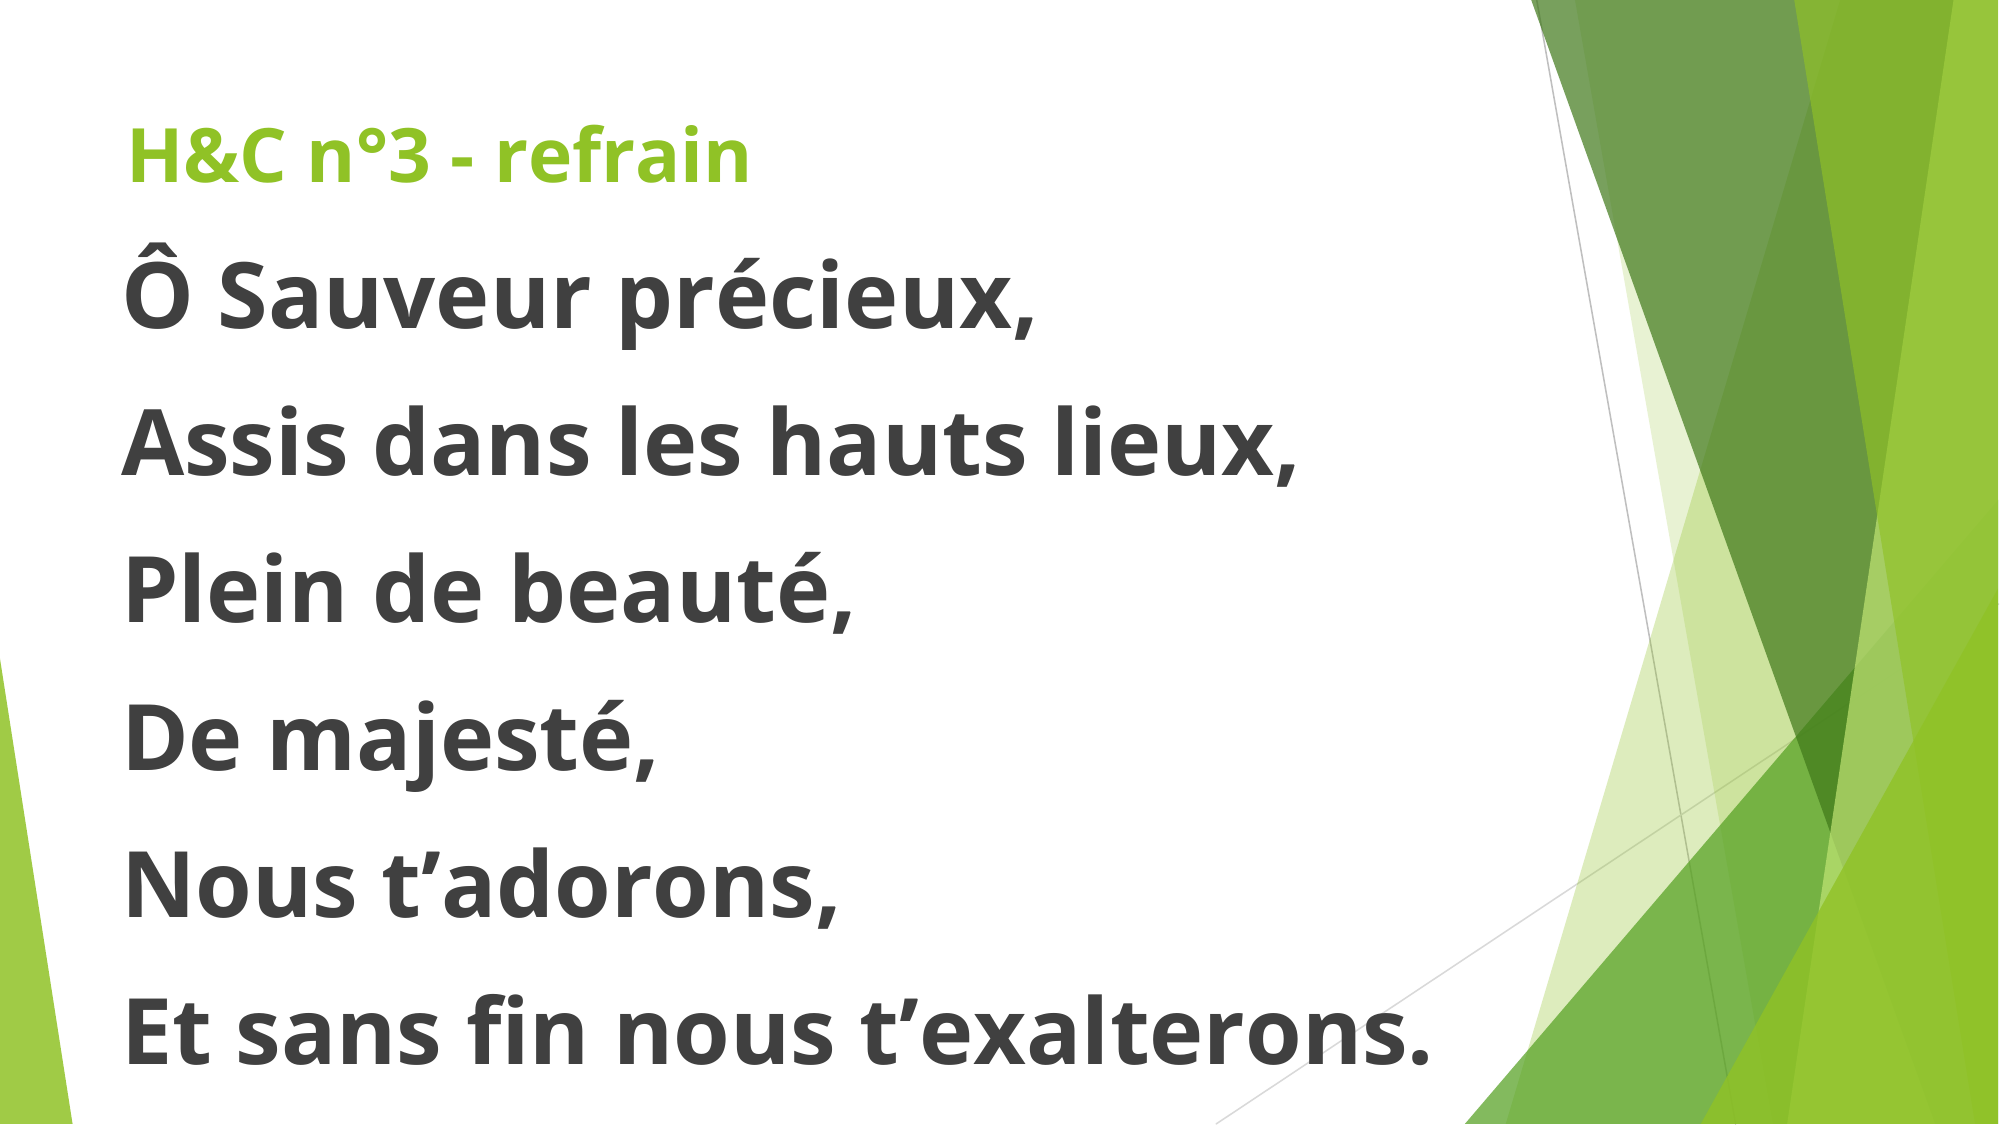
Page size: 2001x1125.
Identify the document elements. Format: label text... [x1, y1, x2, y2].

text_box Ô Sauveur précieux, Assis dans les hauts lieux, Plein de beauté, De majesté, Nous t’adorons, Et sans fin nous t’exalterons. [106, 213, 1973, 1037]
text_box H&C n°3 - refrain [111, 99, 1522, 213]
